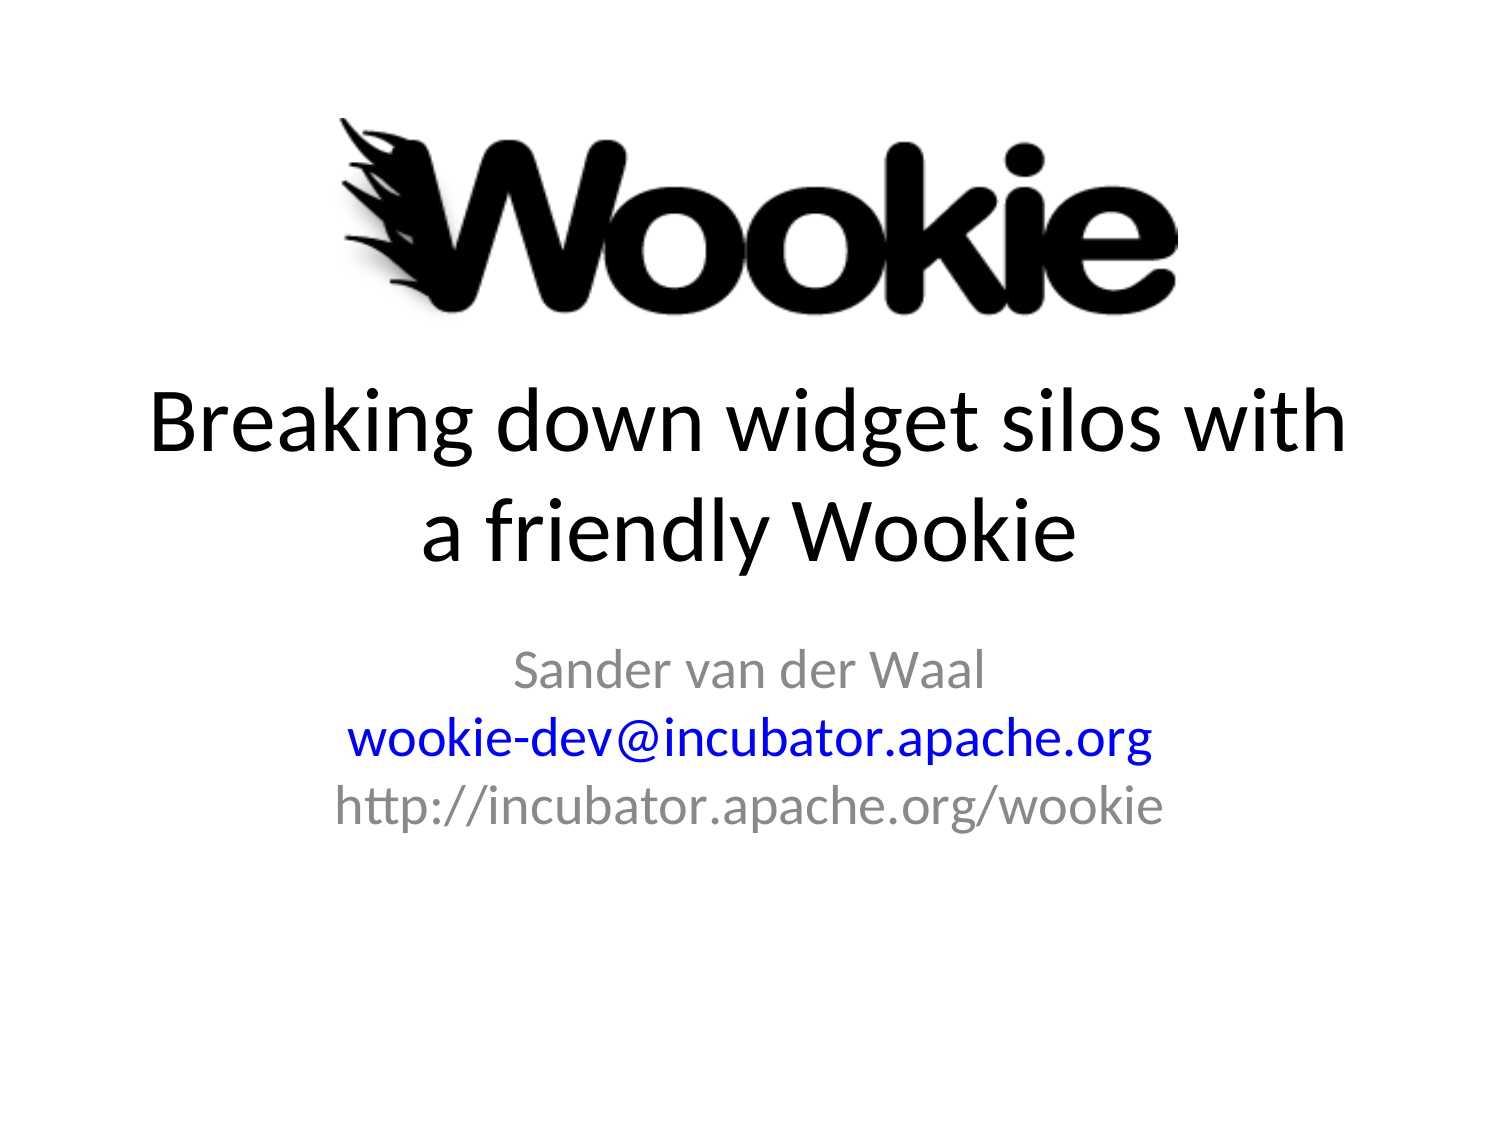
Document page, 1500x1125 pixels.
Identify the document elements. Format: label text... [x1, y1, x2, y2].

picture [322, 118, 1178, 337]
text_box Sander van der Waal wookie-dev@incubator.apache.org http://incubator.apache.org/wookie [225, 637, 1276, 926]
title Breaking down widget silos with a friendly Wookie [112, 349, 1388, 591]
